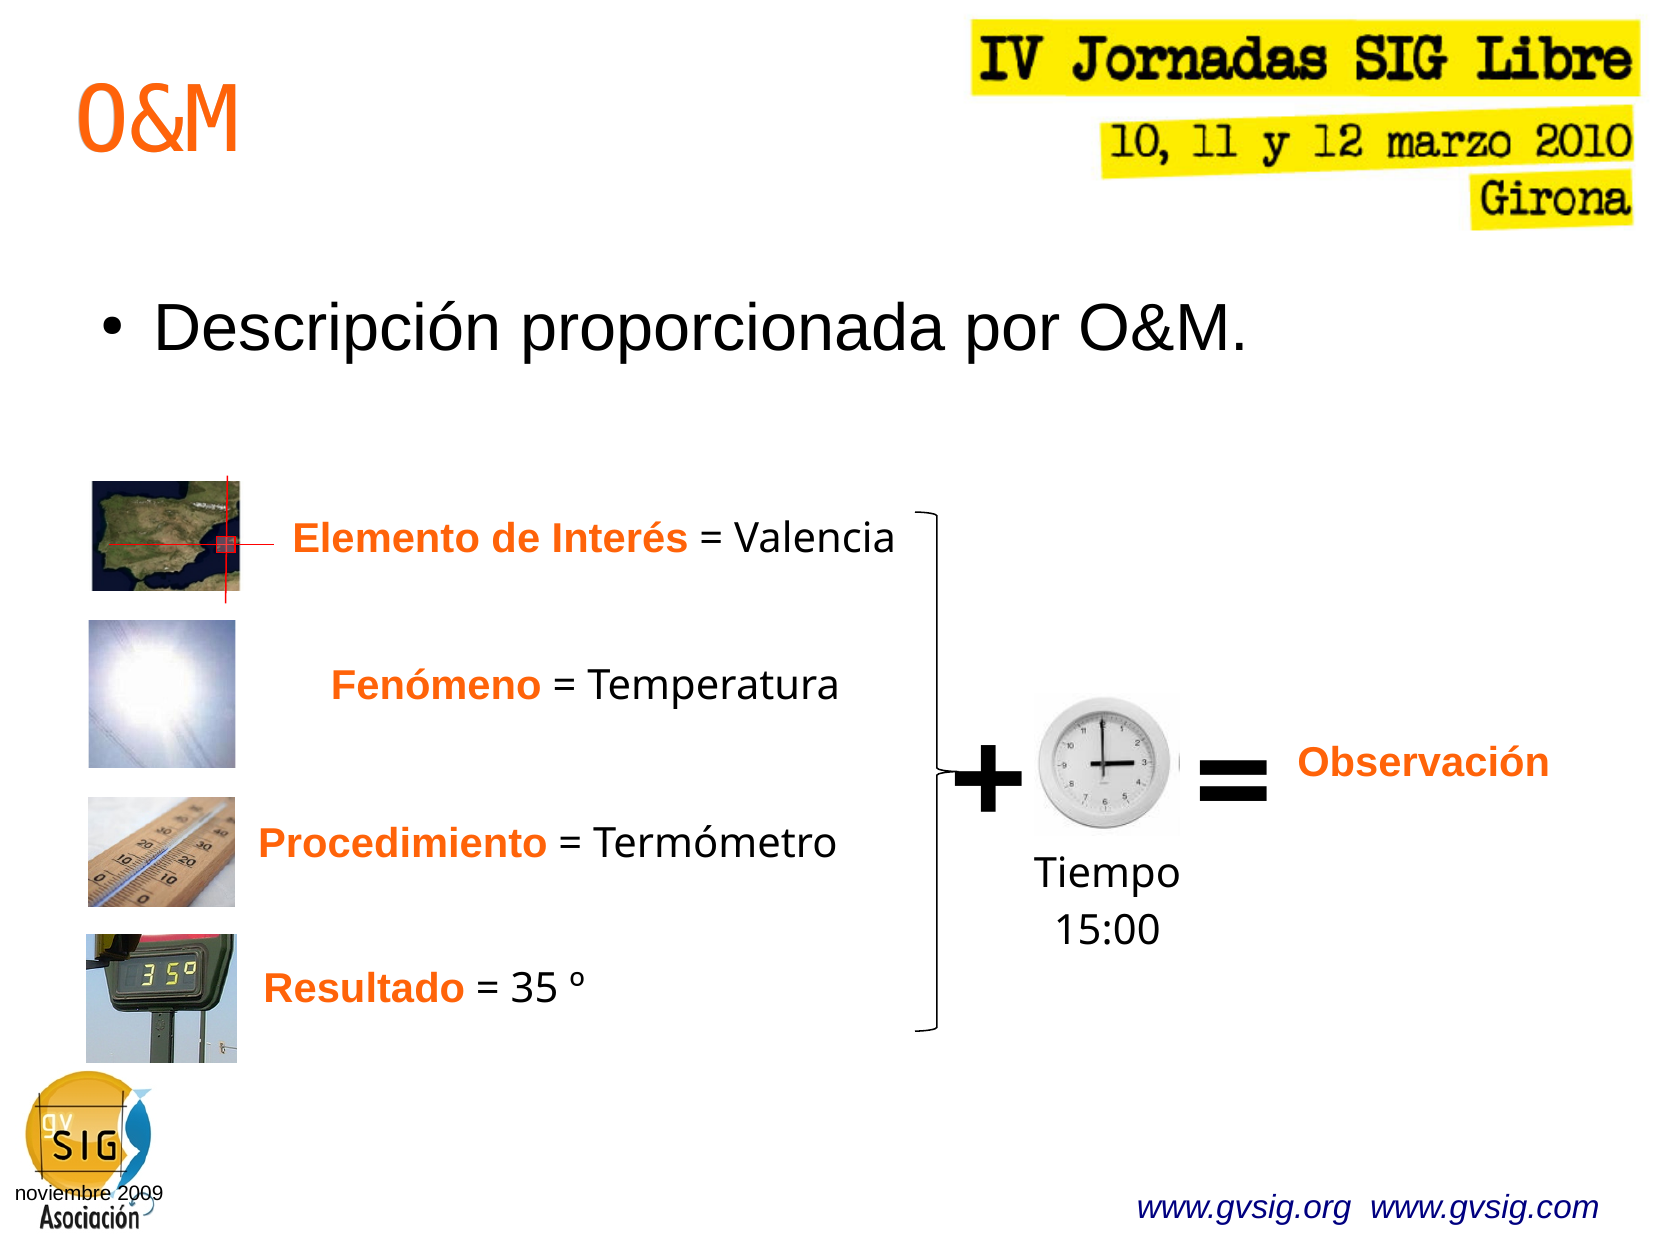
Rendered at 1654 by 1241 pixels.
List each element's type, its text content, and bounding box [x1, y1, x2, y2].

text_box Tiempo 15:00 [1018, 835, 1197, 965]
picture [88, 797, 235, 907]
picture [1043, 693, 1180, 835]
text_box Fenómeno = Temperatura [316, 647, 856, 720]
picture [228, 481, 244, 544]
picture [88, 620, 236, 768]
text_box Procedimiento = Termómetro [243, 805, 853, 878]
text_box = [1180, 674, 1289, 878]
picture [227, 545, 244, 591]
text_box Elemento de Interés = Valencia [277, 500, 912, 573]
text_box noviembre 2009 [0, 1171, 207, 1213]
list Descripción proporcionada por O&M. [82, 290, 1571, 1109]
picture [0, 1062, 178, 1171]
picture [0, 1213, 178, 1241]
picture [86, 934, 237, 1064]
picture [88, 481, 226, 591]
text_box O&M [59, 59, 1471, 182]
text_box + [934, 672, 942, 876]
text_box Resultado = 35 º [248, 950, 601, 1023]
text_box [216, 536, 236, 553]
picture [956, 0, 1654, 276]
text_box Observación [1211, 730, 1566, 793]
text_box + [938, 672, 1043, 876]
